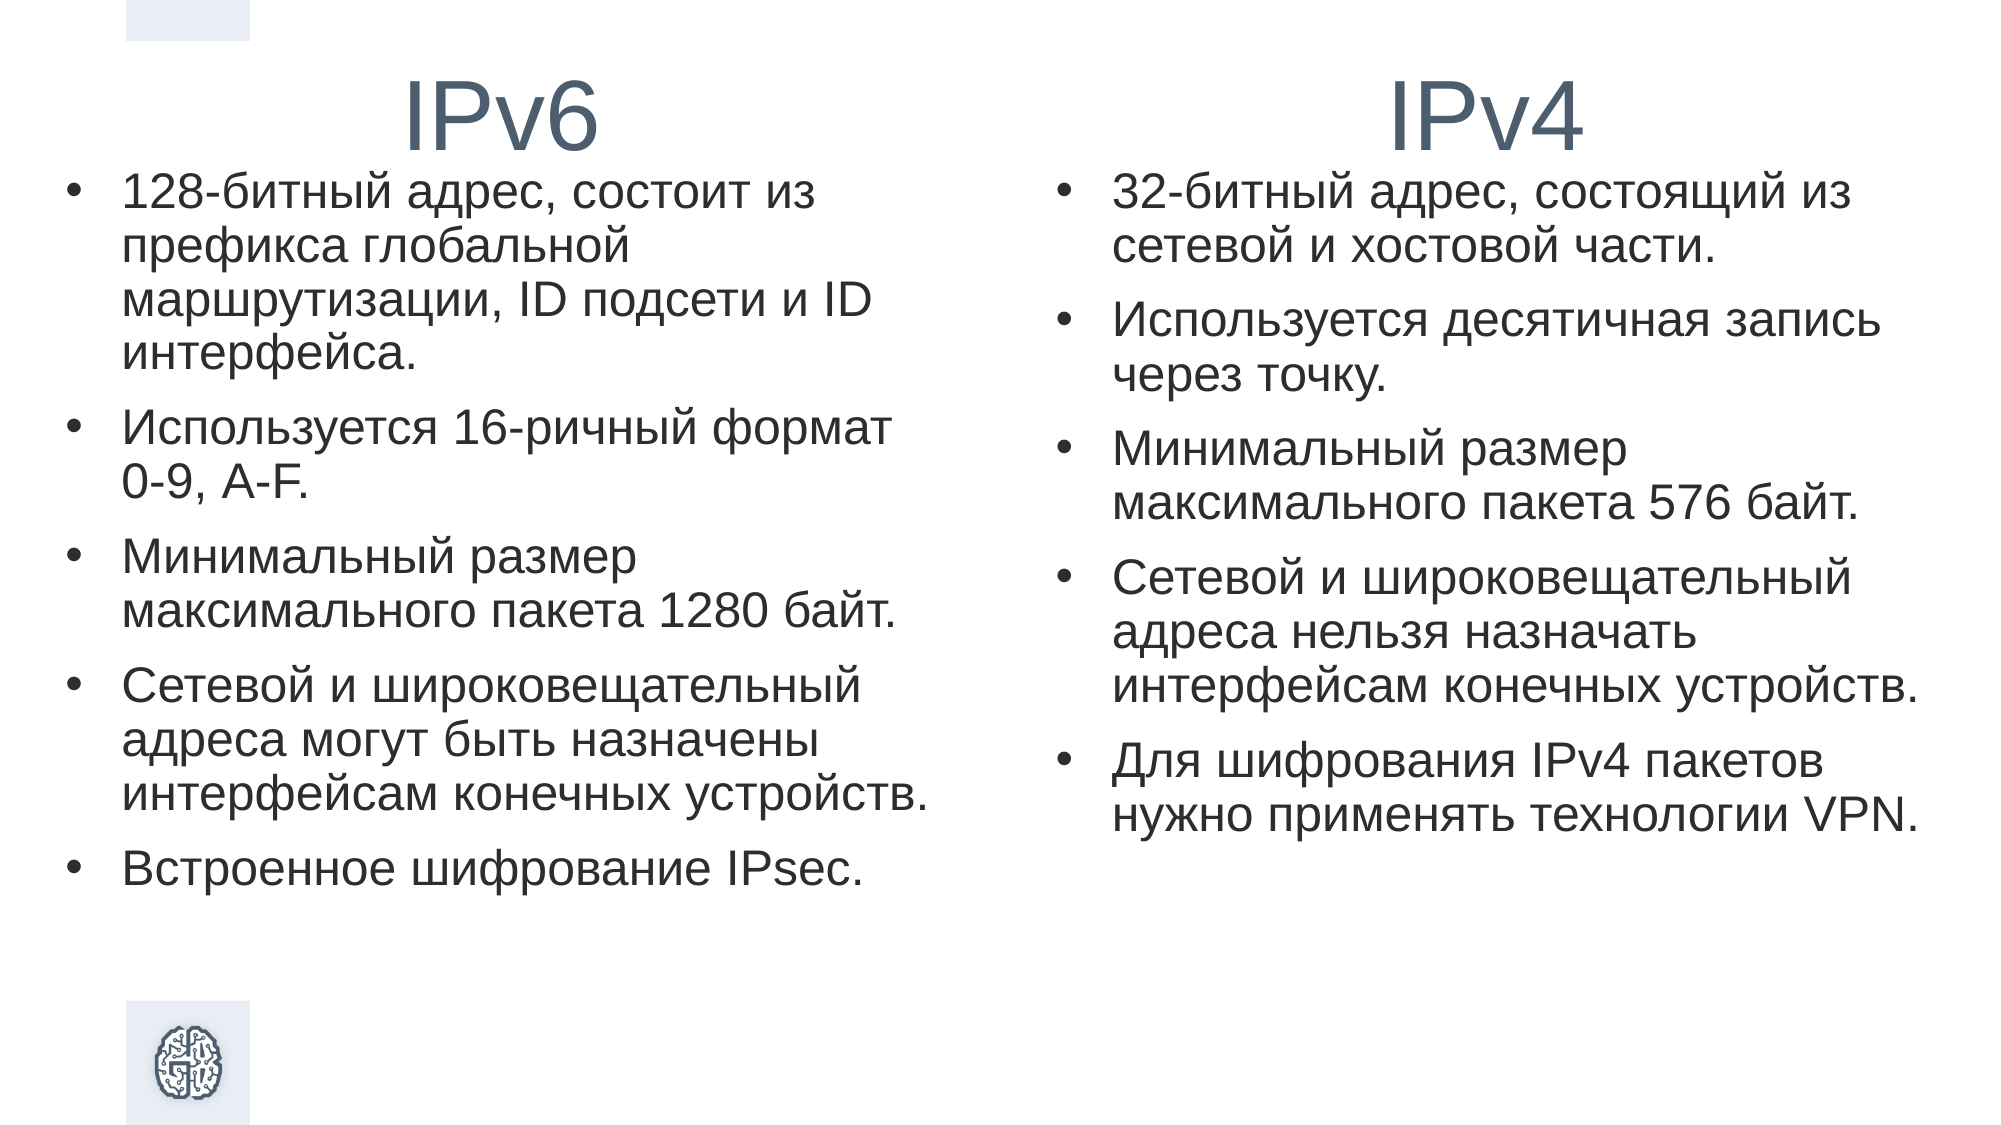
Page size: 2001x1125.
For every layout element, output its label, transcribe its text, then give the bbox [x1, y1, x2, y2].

list 32-битный адрес, состоящий из сетевой и хостовой части. Используется десятичная запись через точку. Минимальный размер максимального пакета 576 байт. Сетевой и широковещательный адреса нельзя назначать интерфейсам конечных устройств. Для шифрования IPv4 пакетов нужно применять технологии VPN. [1040, 149, 1973, 1053]
picture [144, 1035, 232, 1110]
title IPv6 [50, 49, 953, 149]
list 128-битный адрес, состоит из префикса глобальной маршрутизации, ID подсети и ID интерфейса. Используется 16-ричный формат 0-9, A-F. Минимальный размер максимального пакета 1280 байт. Сетевой и широковещательный адреса могут быть назначены интерфейсам конечных устройств. Встроенное шифрование IPsec. [50, 149, 966, 1035]
list IPv4 [1054, 49, 1919, 187]
